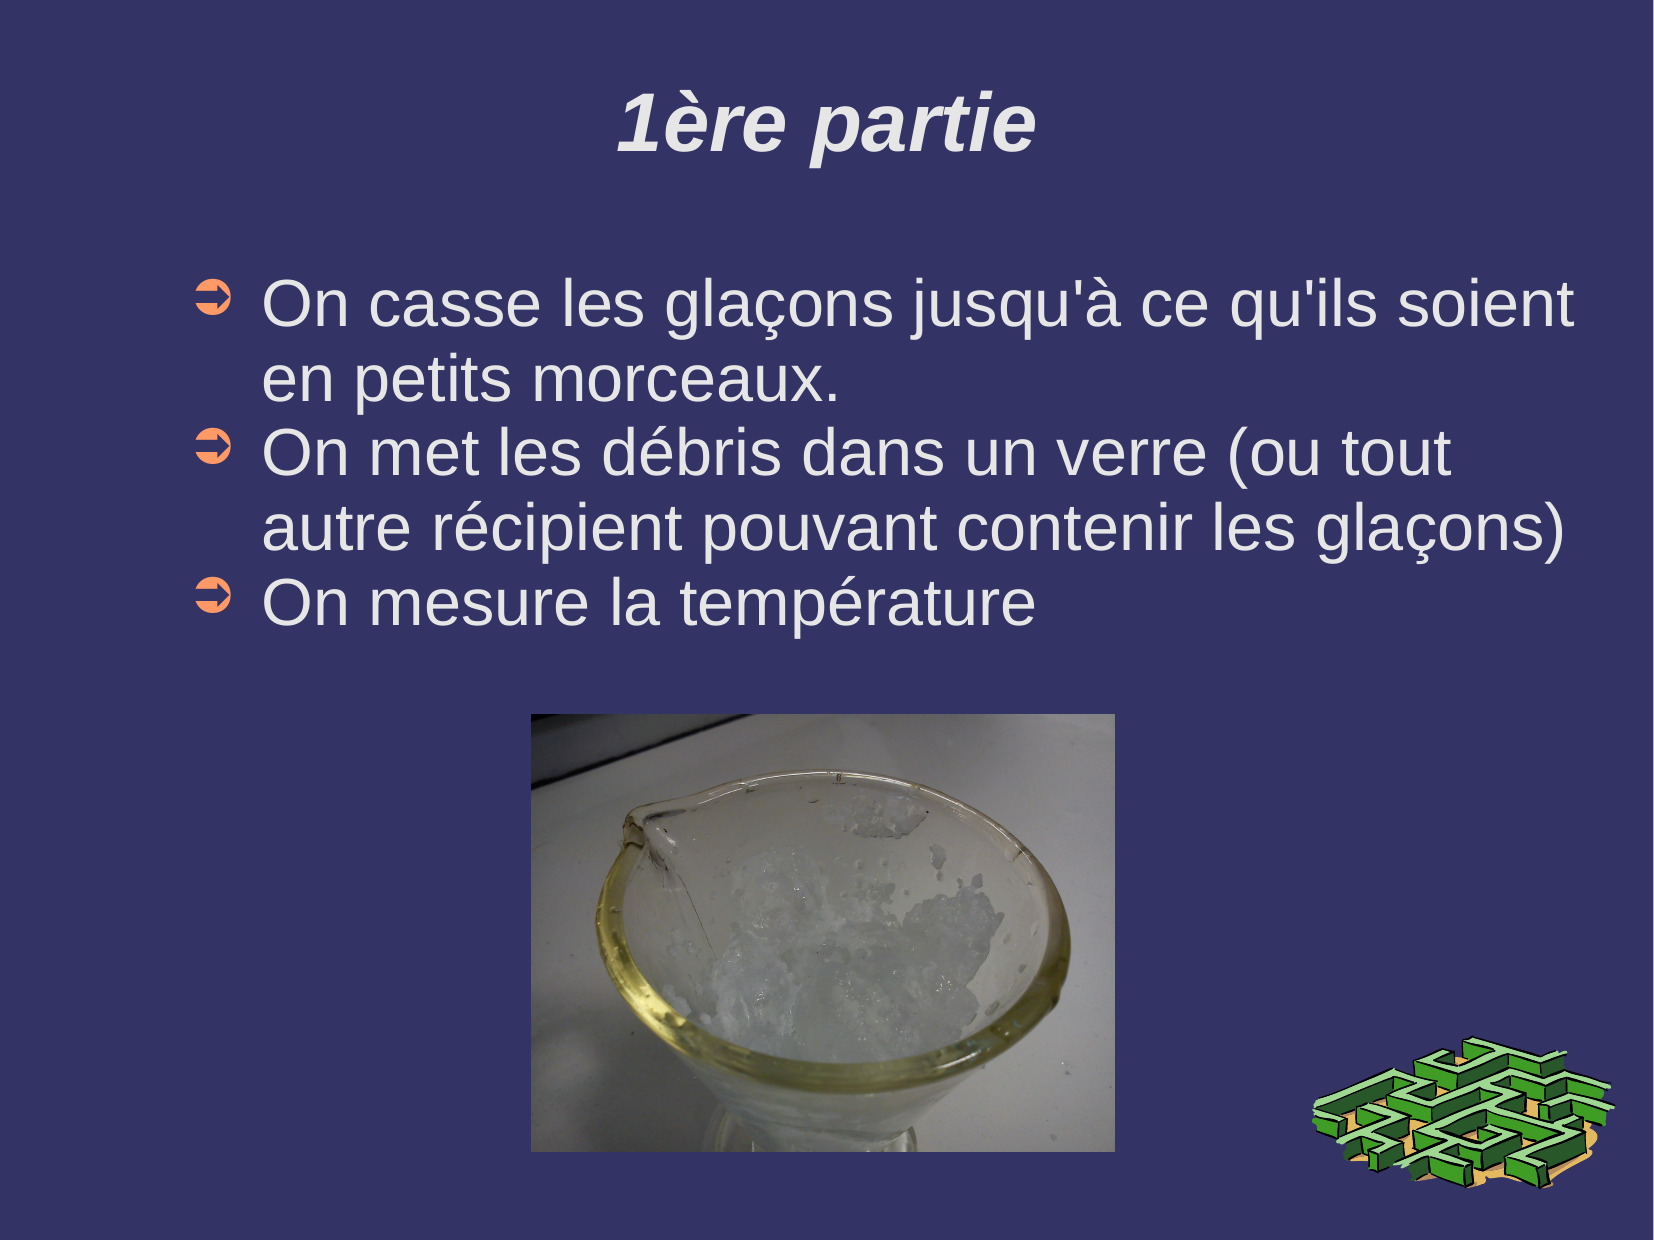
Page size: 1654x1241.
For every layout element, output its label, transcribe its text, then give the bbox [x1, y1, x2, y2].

picture [531, 714, 1115, 1152]
list On casse les glaçons jusqu'à ce qu'ils soient en petits morceaux. On met les débris dans un verre (ou tout autre récipient pouvant contenir les glaçons) On mesure la température [178, 265, 1595, 650]
title 1ère partie [121, 19, 1534, 227]
